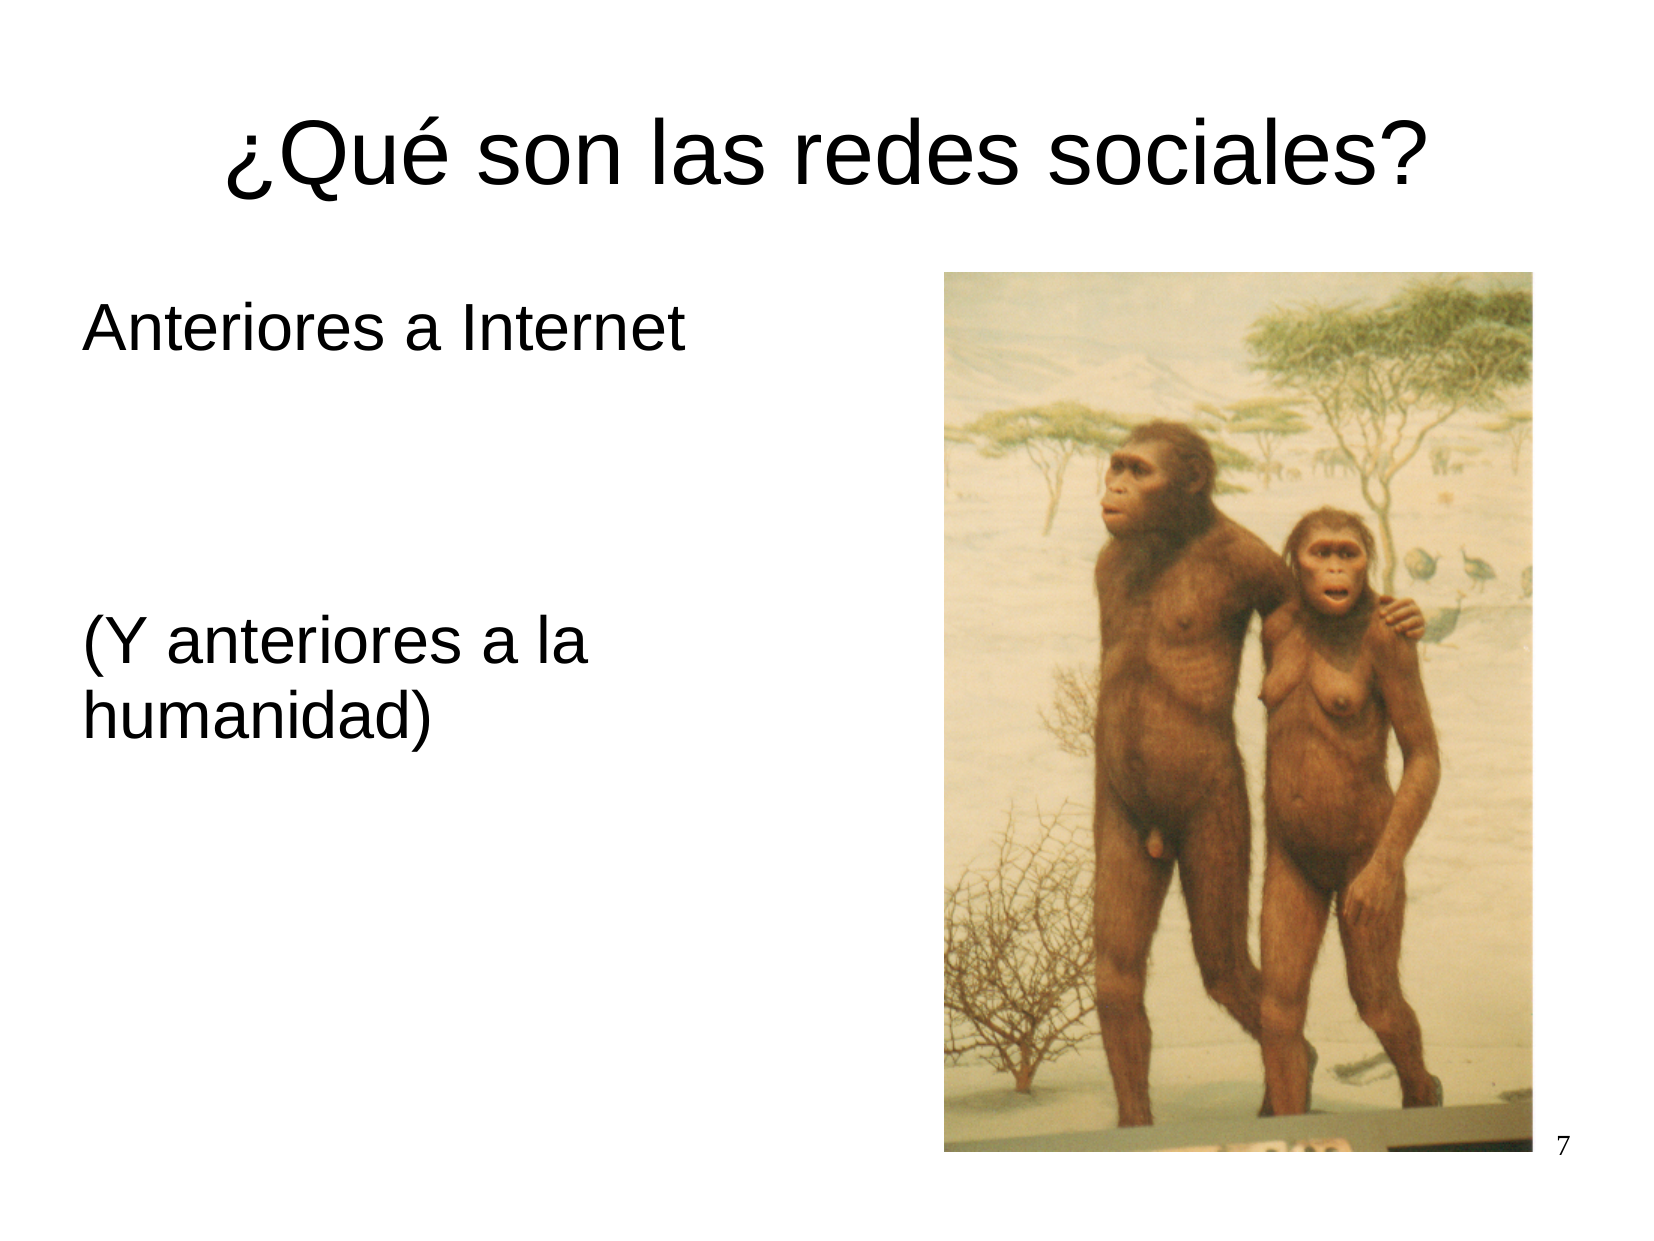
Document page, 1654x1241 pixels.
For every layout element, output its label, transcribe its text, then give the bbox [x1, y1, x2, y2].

list Anteriores a Internet (Y anteriores a la humanidad) [82, 290, 809, 1109]
title ¿Qué son las redes sociales? [82, 56, 1571, 250]
picture [944, 272, 1536, 1152]
